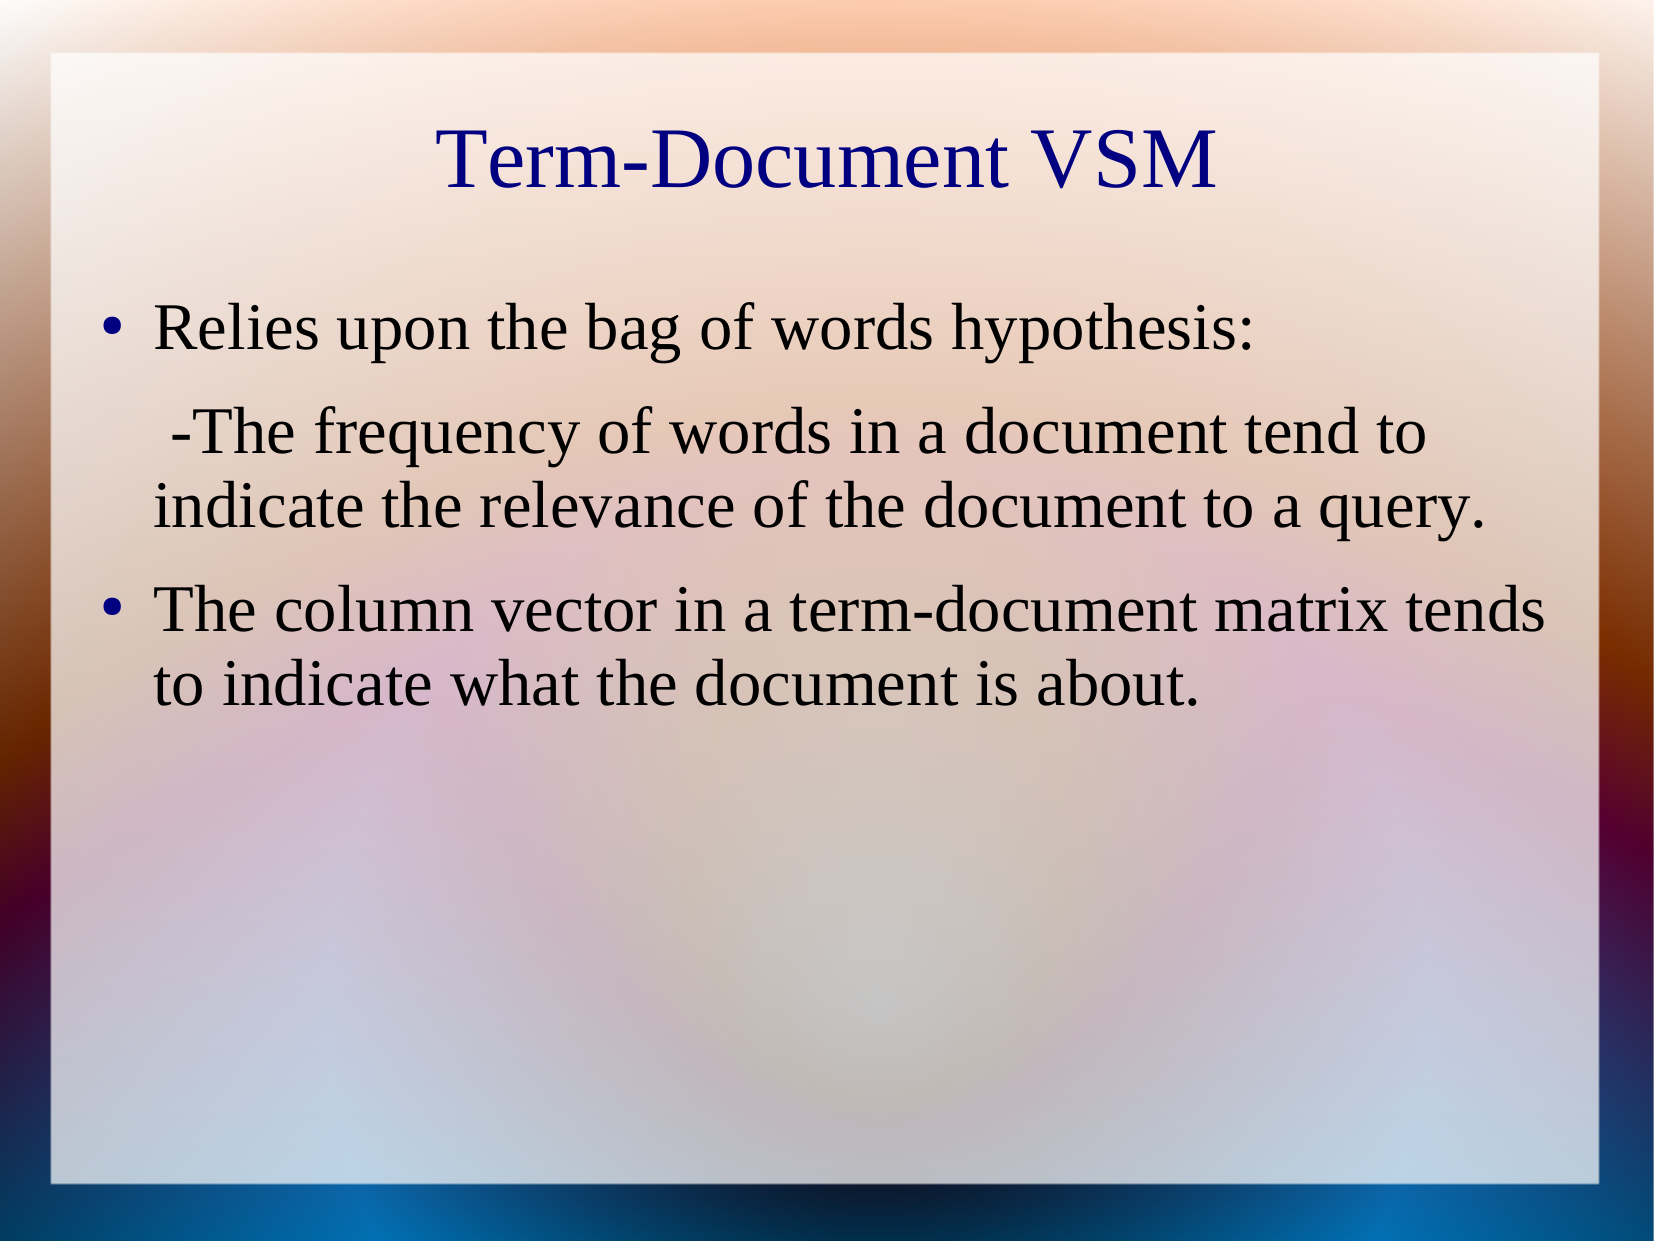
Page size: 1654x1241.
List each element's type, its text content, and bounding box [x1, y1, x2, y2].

list Relies upon the bag of words hypothesis: -The frequency of words in a document tend to indicate the relevance of the document to a query. The column vector in a term-document matrix tends to indicate what the document is about. [82, 290, 1571, 1034]
title Term-Document VSM [82, 55, 1571, 263]
picture [0, 0, 1654, 1241]
